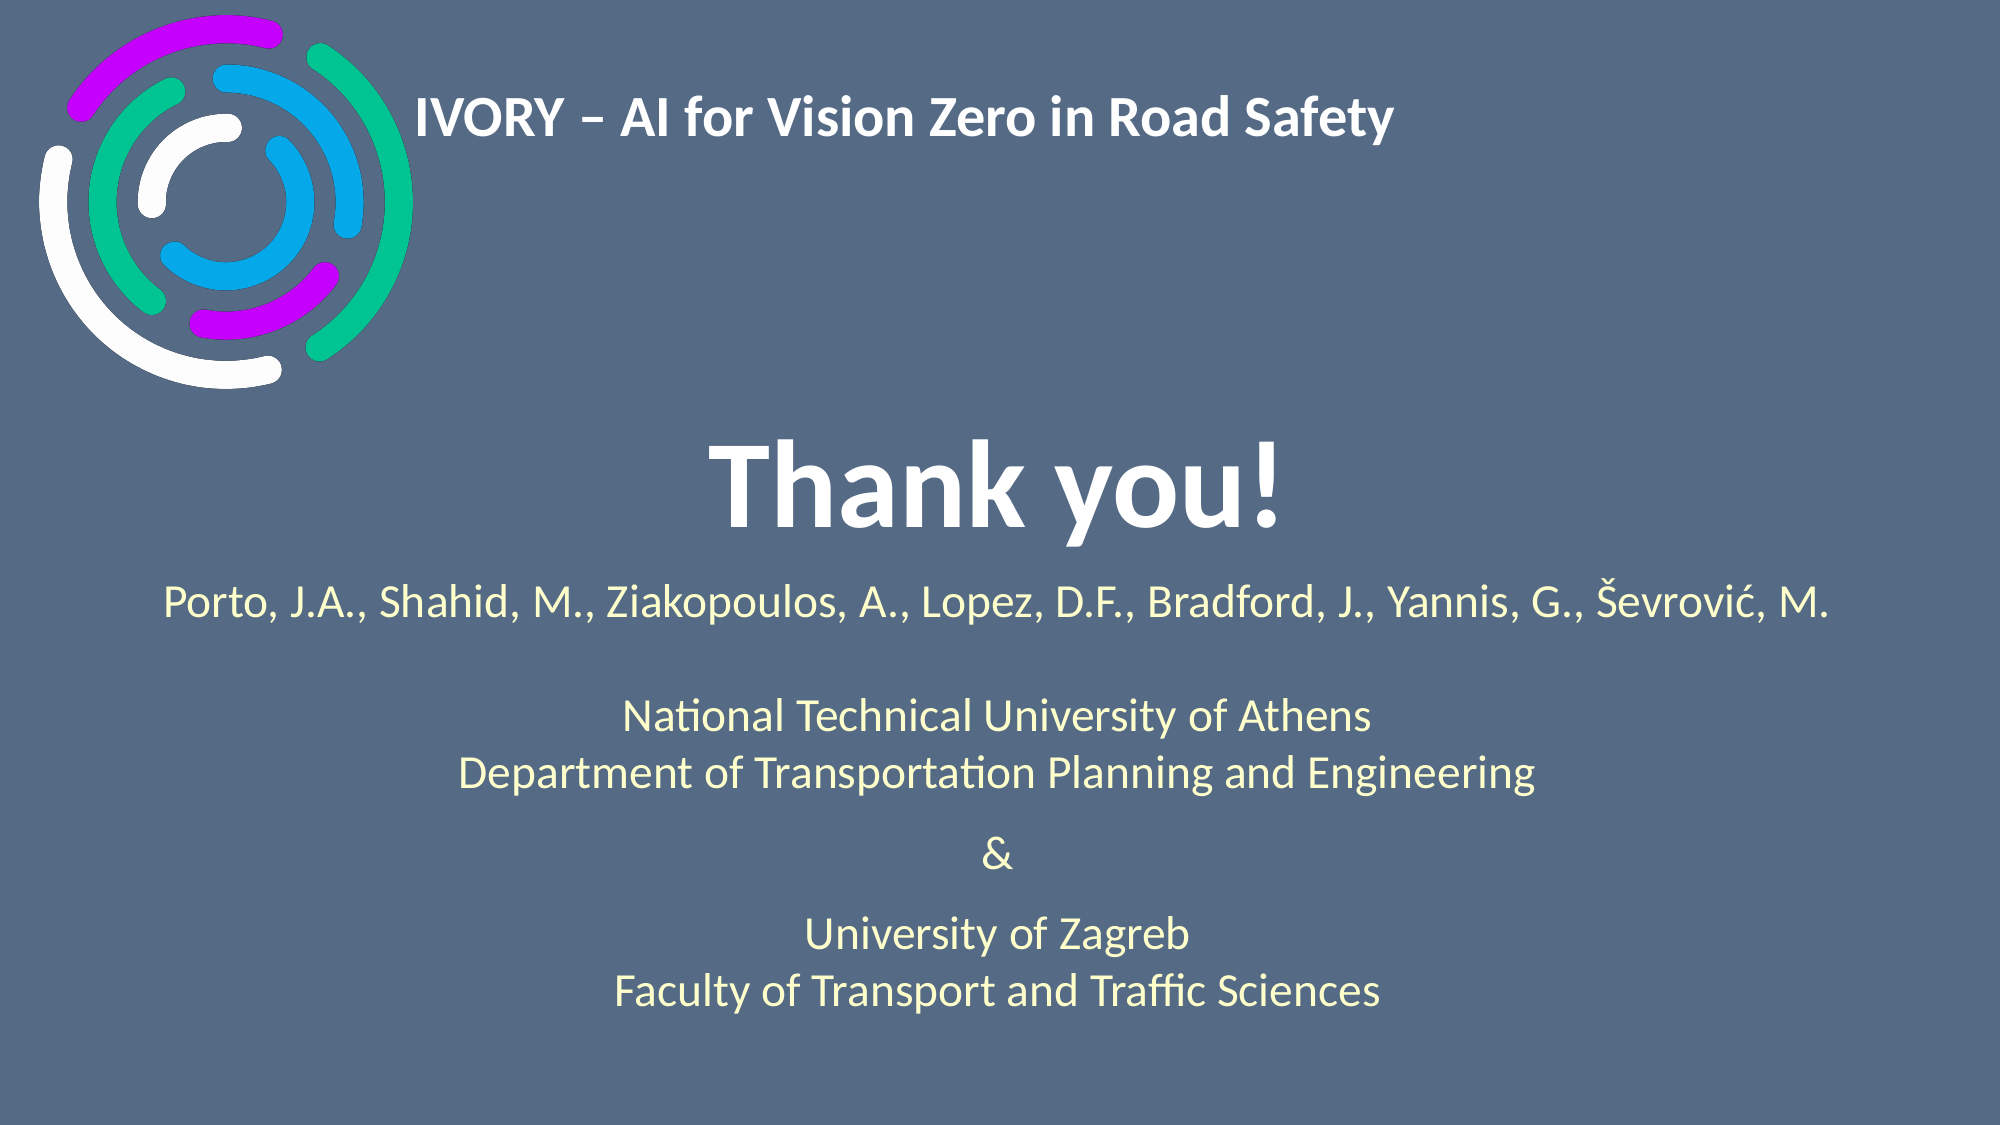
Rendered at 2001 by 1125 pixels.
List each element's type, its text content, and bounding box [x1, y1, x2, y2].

subtitle Porto, J.A., Shahid, M., Ziakopoulos, A., Lopez, D.F., Bradford, J., Yannis, G., Ševrović, M. National Technical University of Athens Department of Transportation Planning and Engineering & University of Zagreb Faculty of Transport and Traffic Sciences [64, 562, 1932, 1025]
title Thank you! [64, 51, 1932, 562]
